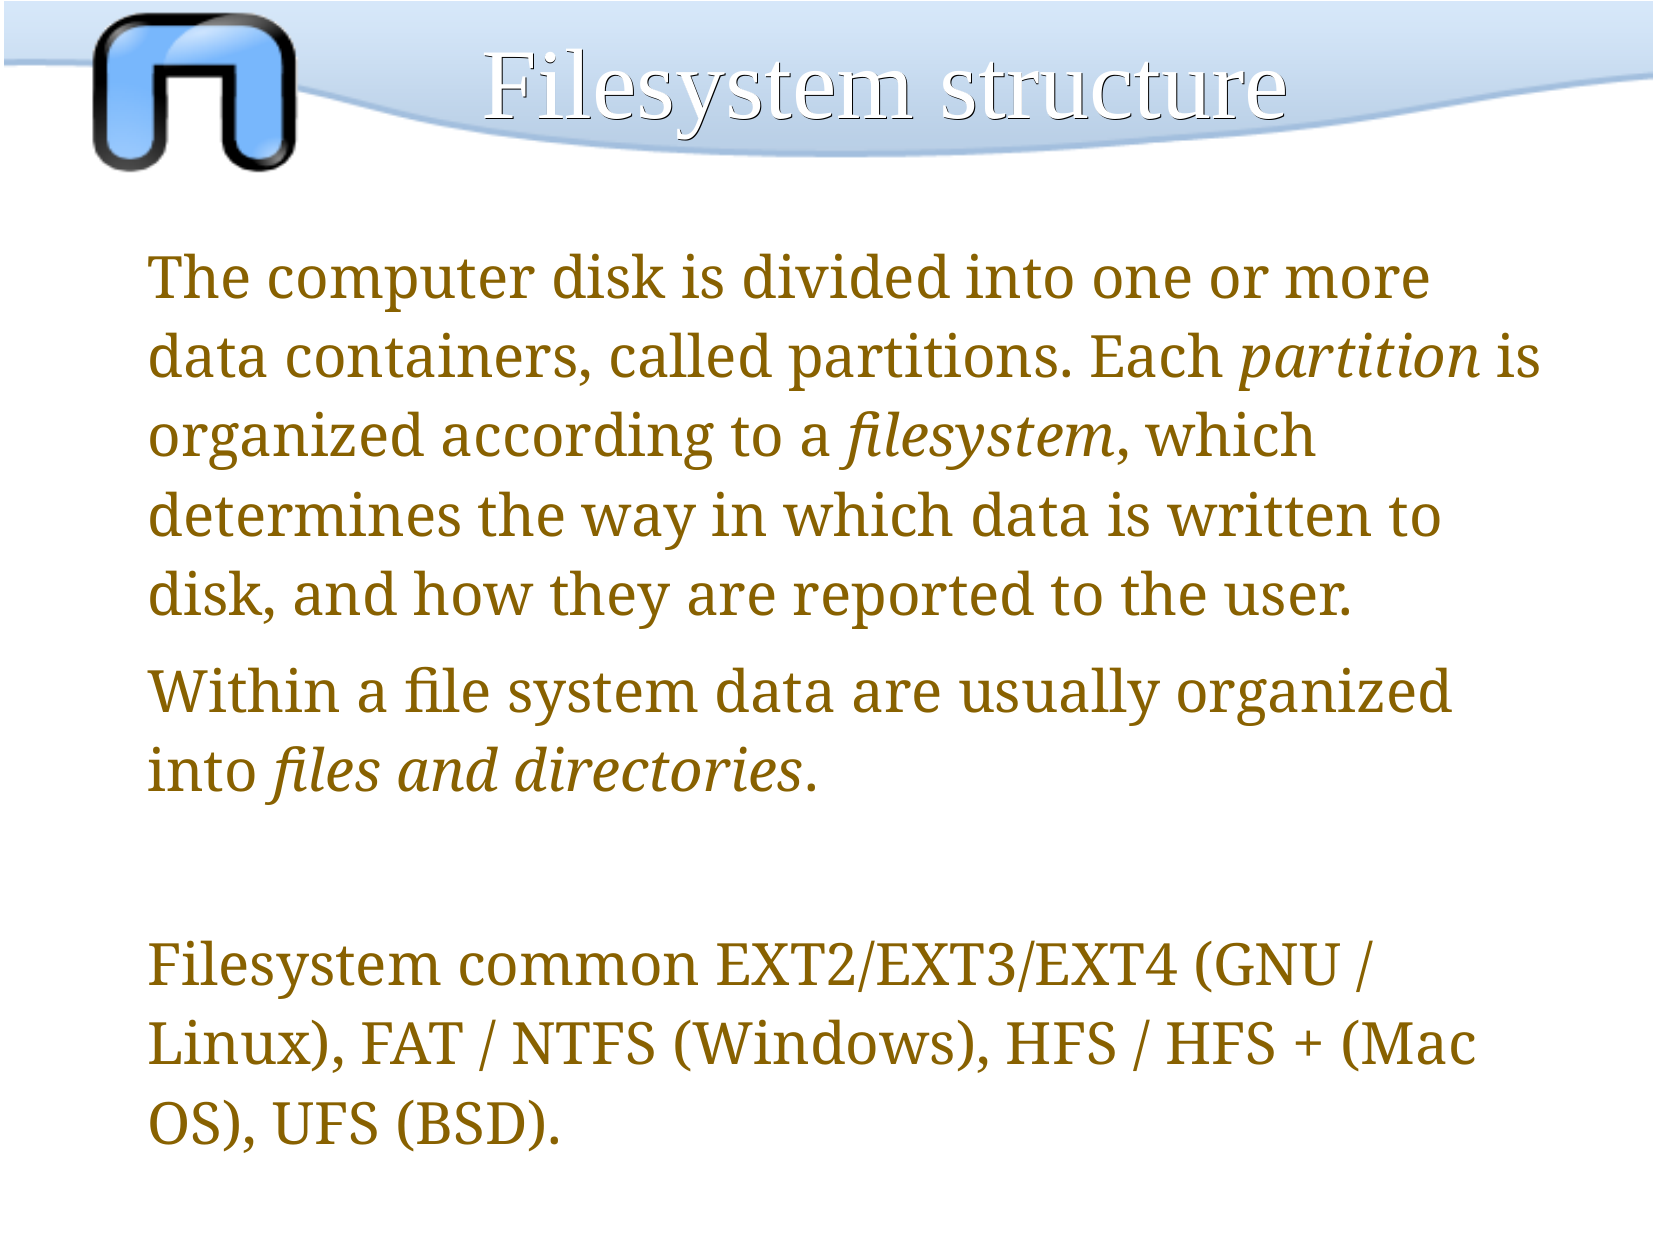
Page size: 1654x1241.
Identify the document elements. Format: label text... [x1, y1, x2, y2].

picture [0, 0, 1654, 1241]
text_box Filesystem structure [472, 29, 1300, 266]
list The computer disk is divided into one or more data containers, called partitions. Each partition is organized according to a filesystem, which determines the way in which data is written to disk, and how they are reported to the user. Within a file system data are usually organized into files and directories. Filesystem common EXT2/EXT3/EXT4 (GNU / Linux), FAT / NTFS (Windows), HFS / HFS + (Mac OS), UFS (BSD). [147, 236, 1565, 1211]
